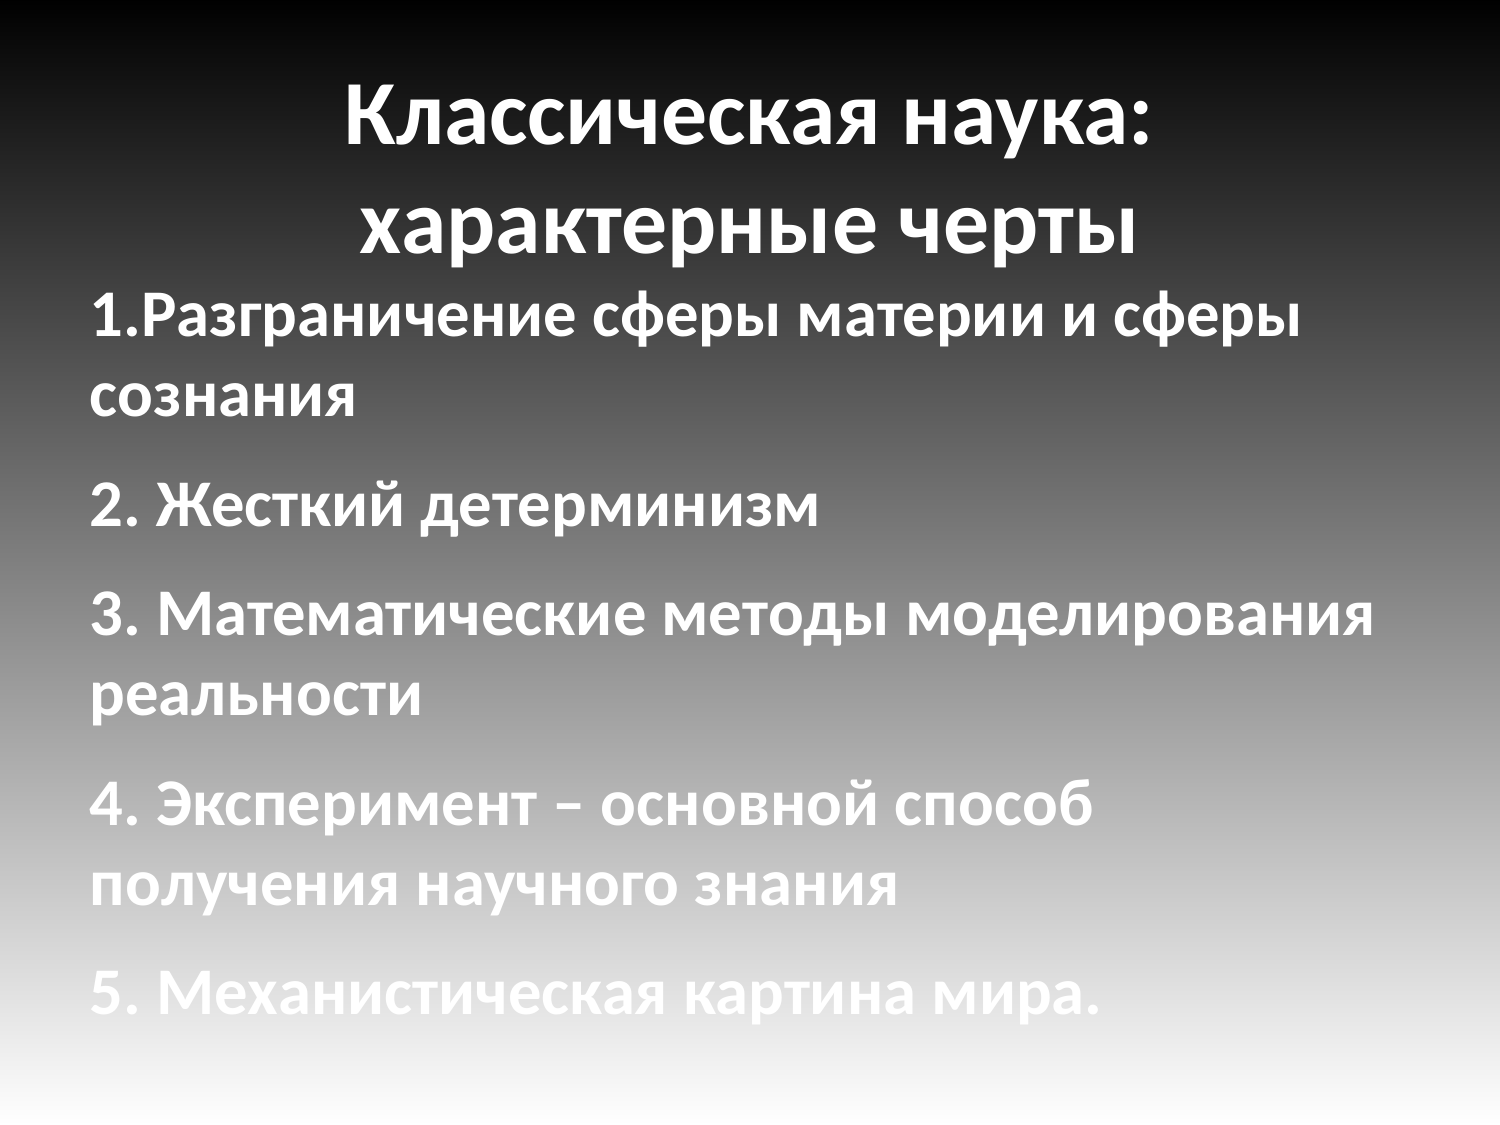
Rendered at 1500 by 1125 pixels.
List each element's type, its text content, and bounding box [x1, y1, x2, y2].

list 1.Разграничение сферы материи и сферы сознания 2. Жесткий детерминизм 3. Математические методы моделирования реальности 4. Эксперимент – основной способ получения научного знания 5. Механистическая картина мира. [75, 262, 1425, 1005]
title Классическая наука: характерные черты [75, 45, 1425, 233]
